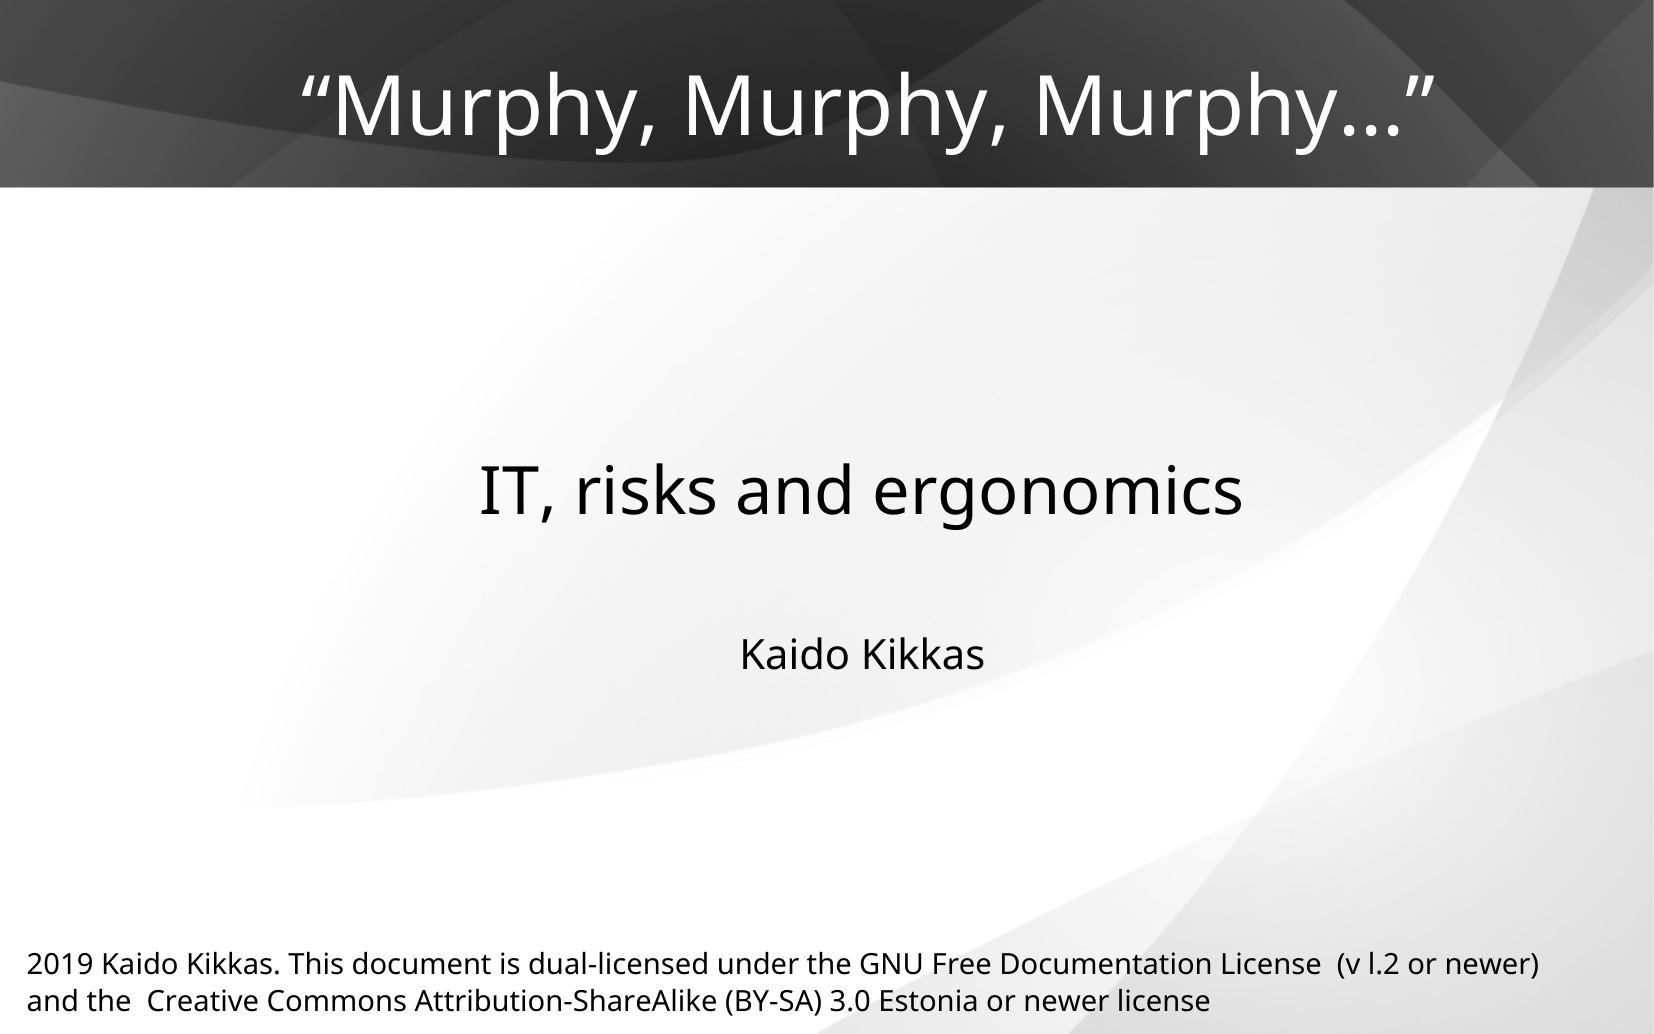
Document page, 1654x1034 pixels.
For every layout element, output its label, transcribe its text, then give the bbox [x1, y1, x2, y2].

title “Murphy, Murphy, Murphy...” [124, 0, 1613, 208]
text_box 2019 Kaido Kikkas. This document is dual-licensed under the GNU Free Documentation License (v l.2 or newer) and the Creative Commons Attribution-ShareAlike (BY-SA) 3.0 Estonia or newer license [11, 937, 1613, 1028]
picture [0, 0, 1654, 1034]
subtitle IT, risks and ergonomics Kaido Kikkas [187, 225, 1538, 901]
